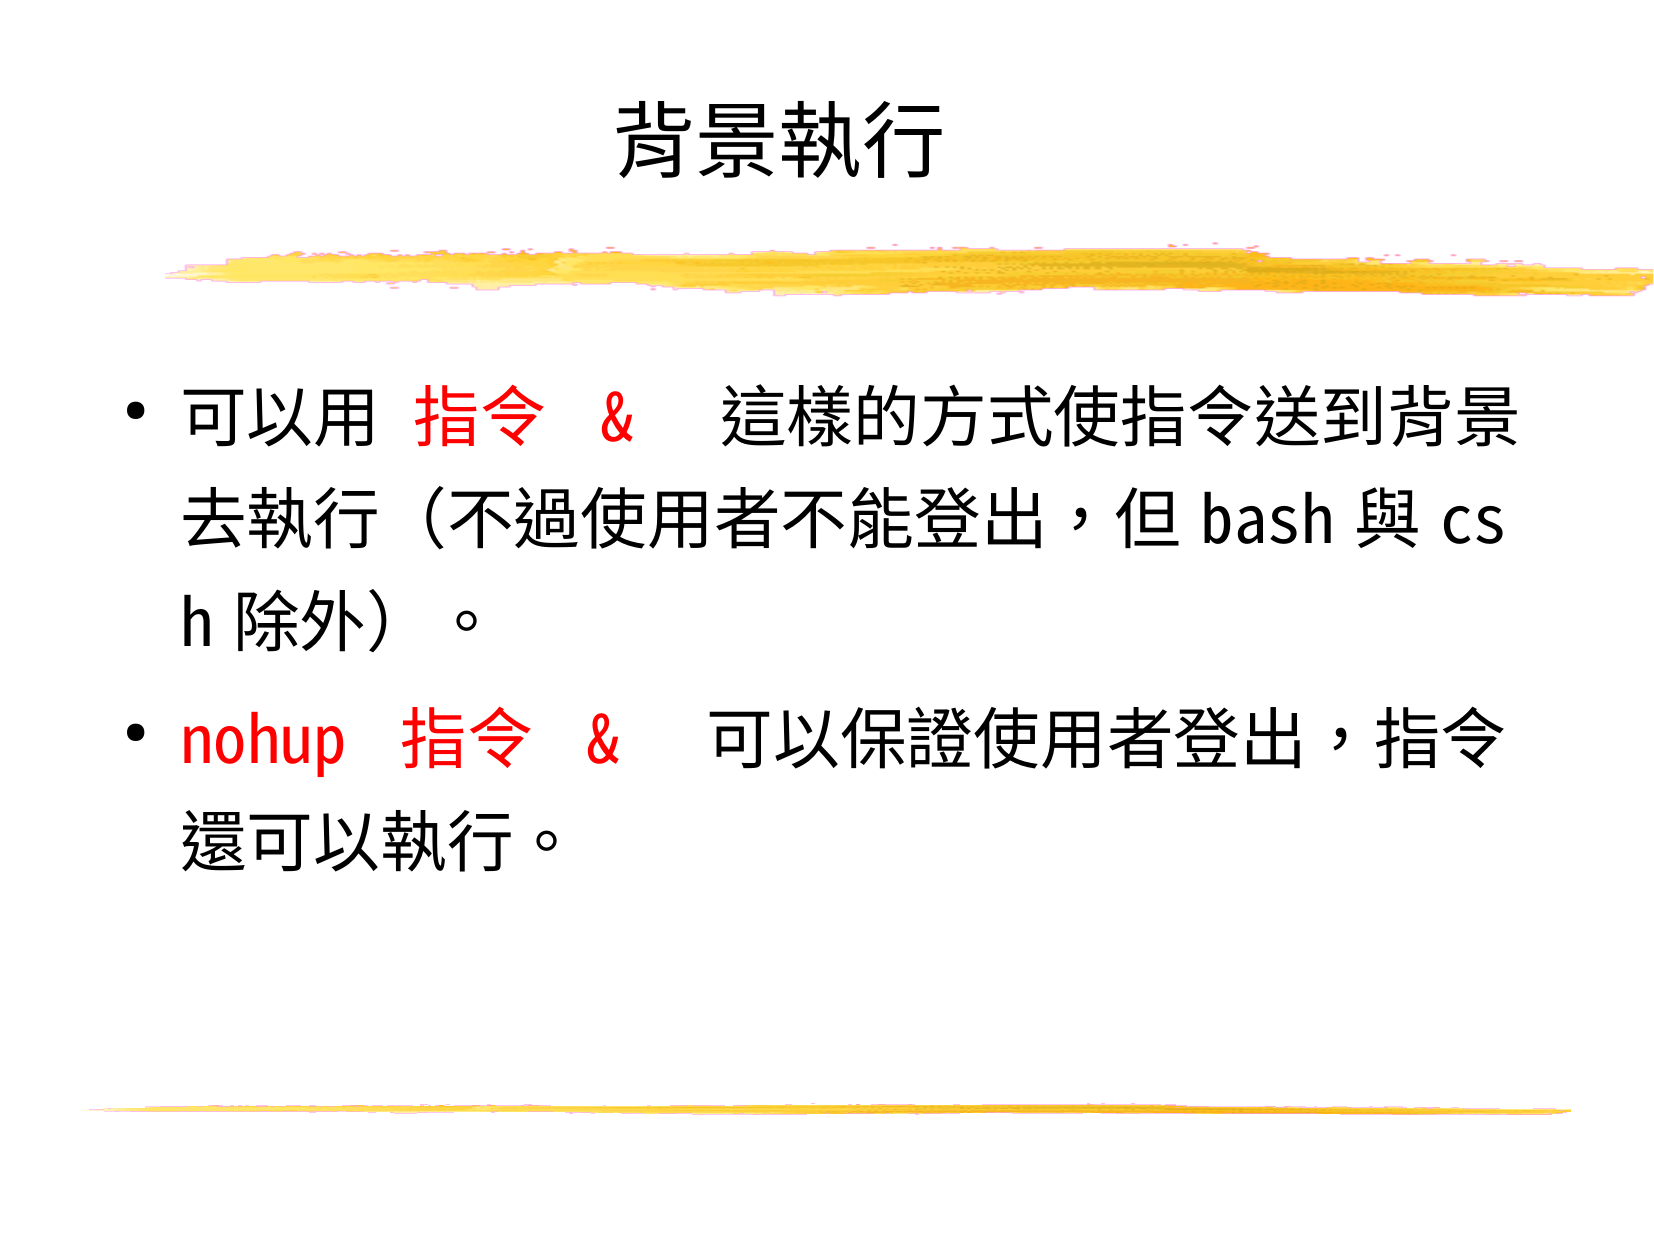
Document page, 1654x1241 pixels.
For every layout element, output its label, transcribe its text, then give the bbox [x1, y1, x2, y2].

picture [82, 1102, 1571, 1117]
title 背景執行 [76, 28, 1482, 236]
picture [165, 237, 1654, 308]
list 可以用 指令 & 這樣的方式使指令送到背景去執行（不過使用者不能登出，但bash與csh除外）。 nohup 指令 & 可以保證使用者登出，指令還可以執行。 [124, 358, 1530, 1103]
